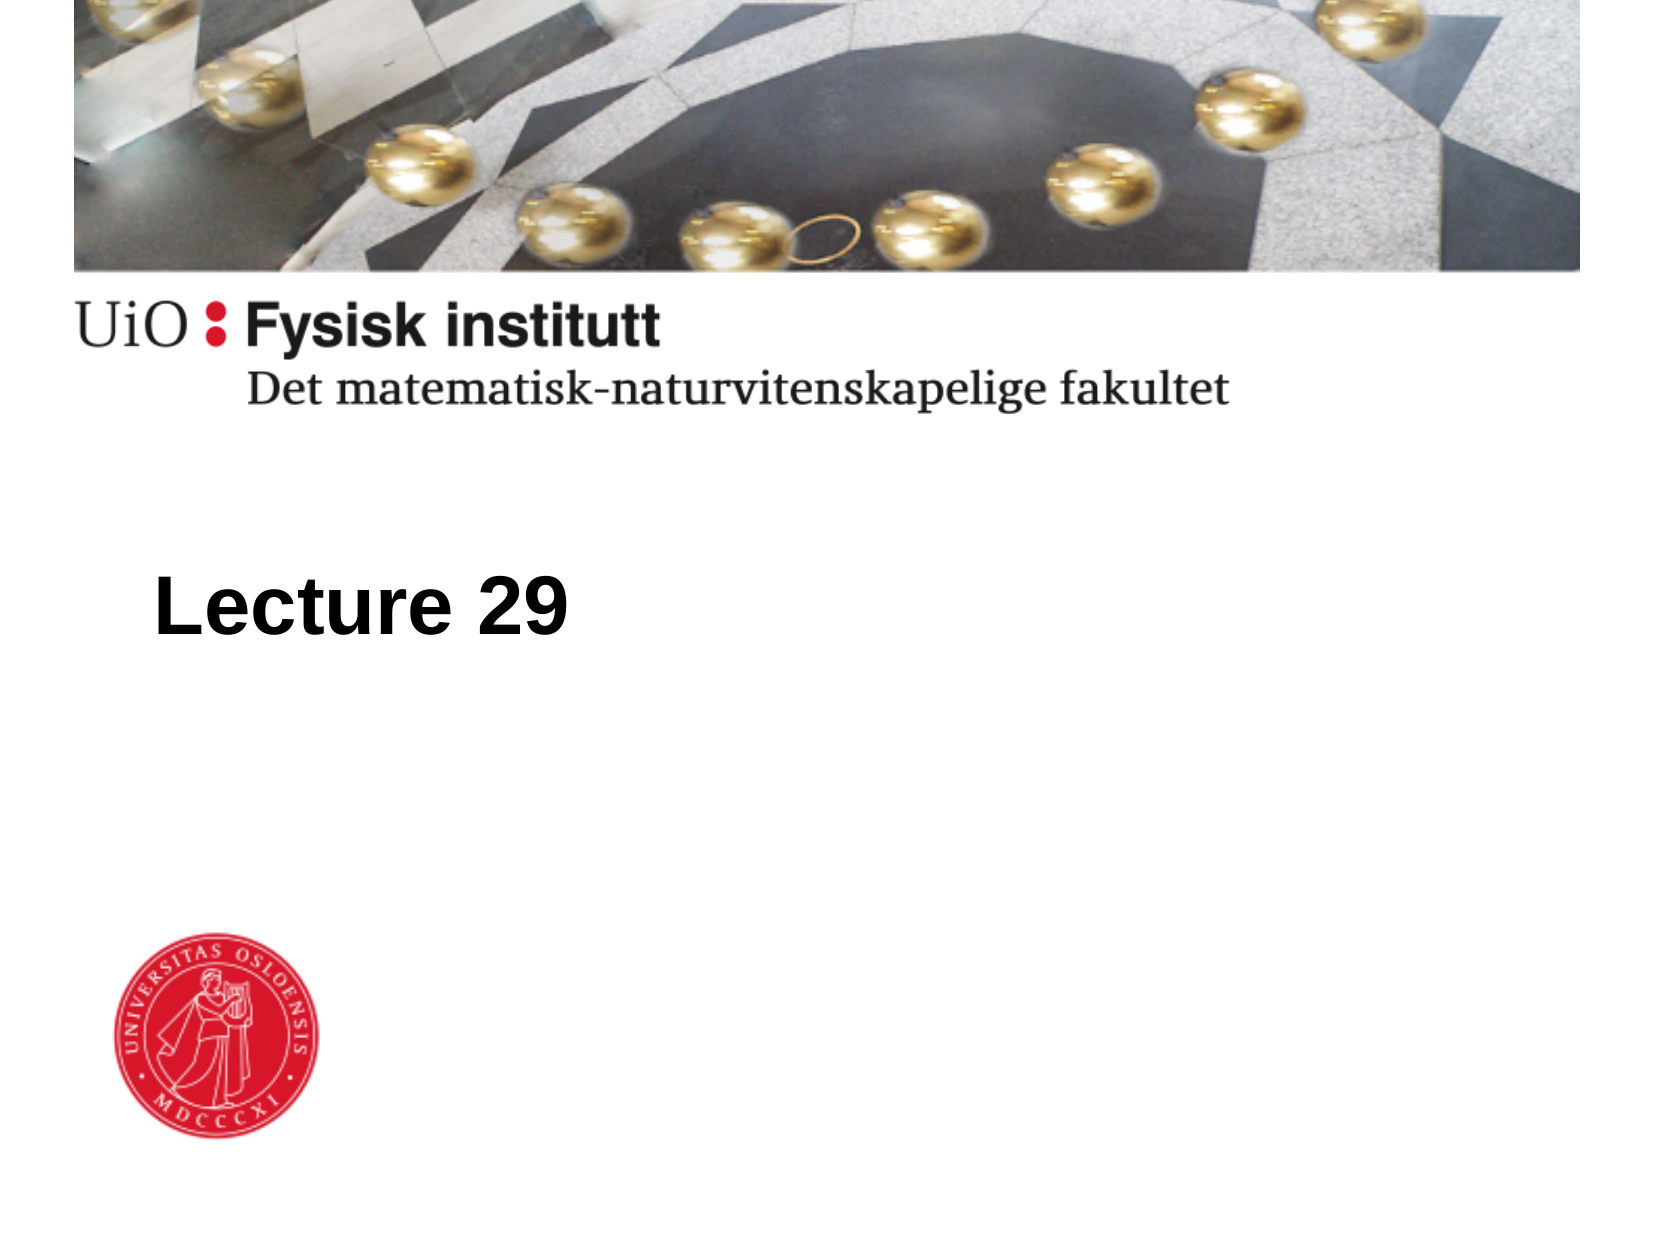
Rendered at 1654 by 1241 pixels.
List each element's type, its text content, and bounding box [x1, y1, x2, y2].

subtitle Lecture 29 [153, 512, 1418, 699]
picture [109, 927, 326, 1147]
picture [72, 292, 1238, 420]
picture [74, 0, 1580, 280]
